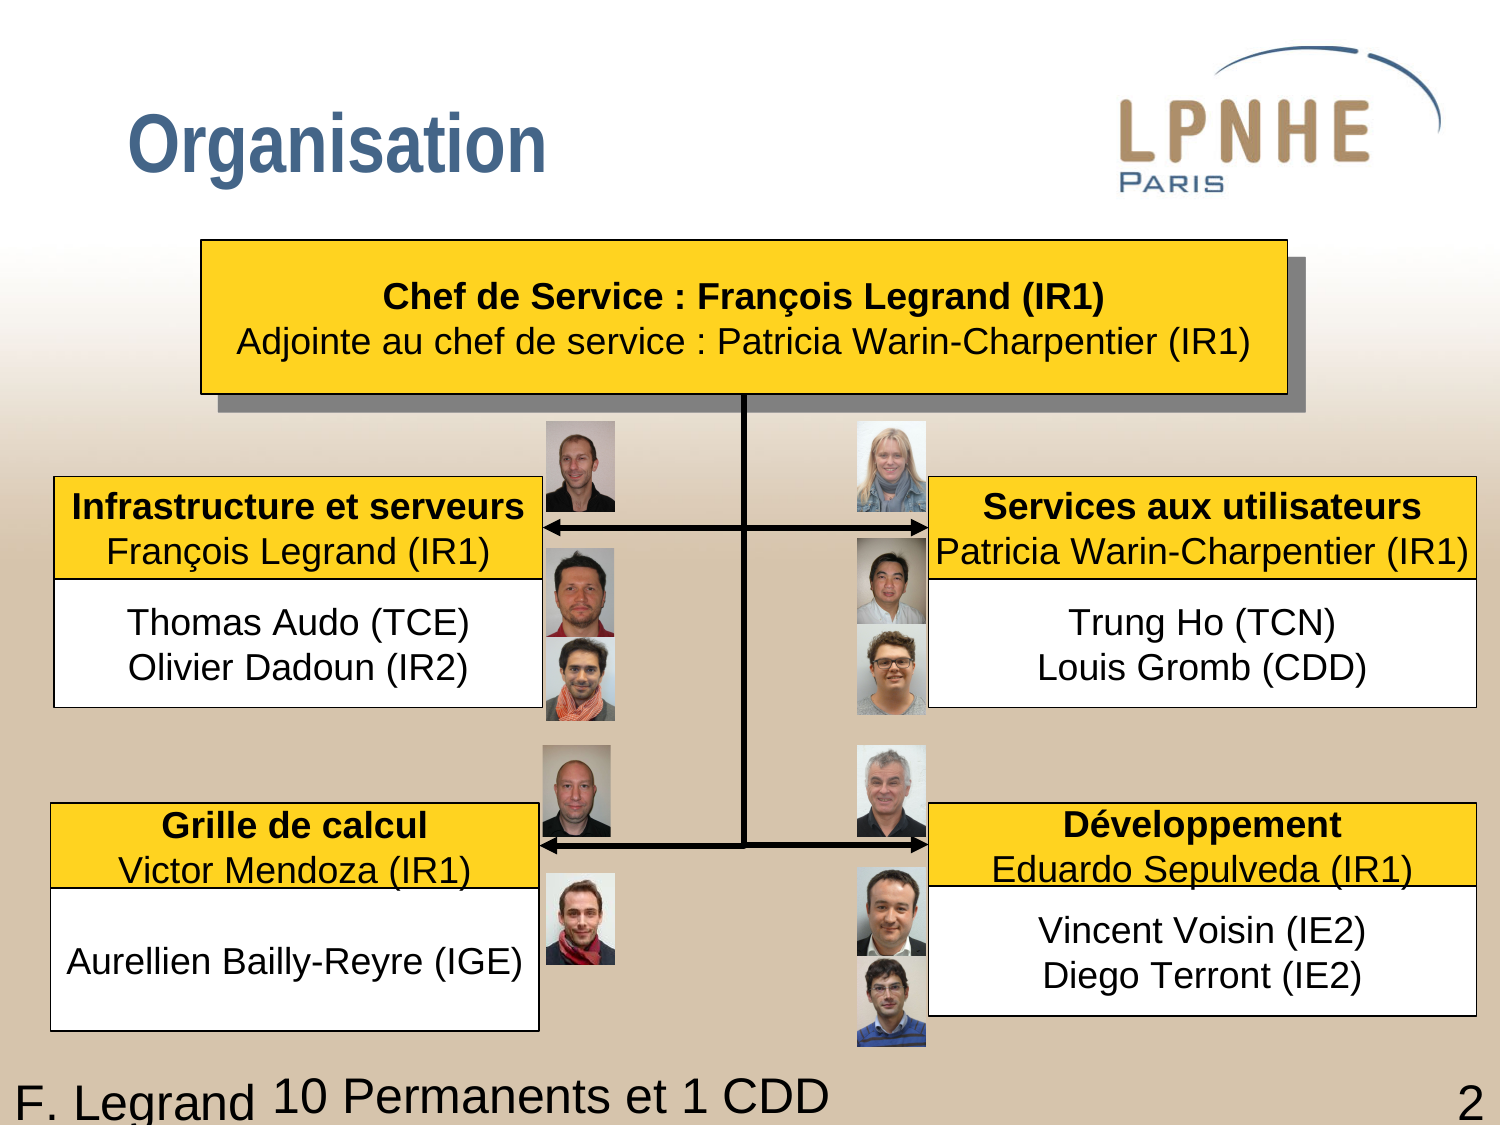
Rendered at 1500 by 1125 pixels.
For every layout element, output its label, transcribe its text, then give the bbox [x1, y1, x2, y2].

text_box Services aux utilisateurs Patricia Warin-Charpentier (IR1) [928, 476, 1477, 579]
text_box Développement Eduardo Sepulveda (IR1) [928, 803, 1477, 886]
text_box Grille de calcul Victor Mendoza (IR1) [50, 803, 540, 889]
text_box Chef de Service : François Legrand (IR1) Adjointe au chef de service : Patricia Warin-Charpentier (IR1) [200, 240, 1288, 395]
text_box 10 Permanents et 1 CDD [258, 1056, 847, 1125]
picture [135, 1096, 148, 1117]
title Organisation [112, 37, 1375, 241]
text_box Thomas Audo (TCE) Olivier Dadoun (IR2) [54, 579, 543, 708]
text_box Trung Ho (TCN) Louis Gromb (CDD) [928, 579, 1477, 708]
text_box Vincent Voisin (IE2) Diego Terront (IE2) [928, 886, 1477, 1016]
text_box Aurellien Bailly-Reyre (IGE) [50, 889, 540, 1031]
text_box Infrastructure et serveurs François Legrand (IR1) [54, 476, 543, 579]
picture [0, 0, 1500, 1125]
